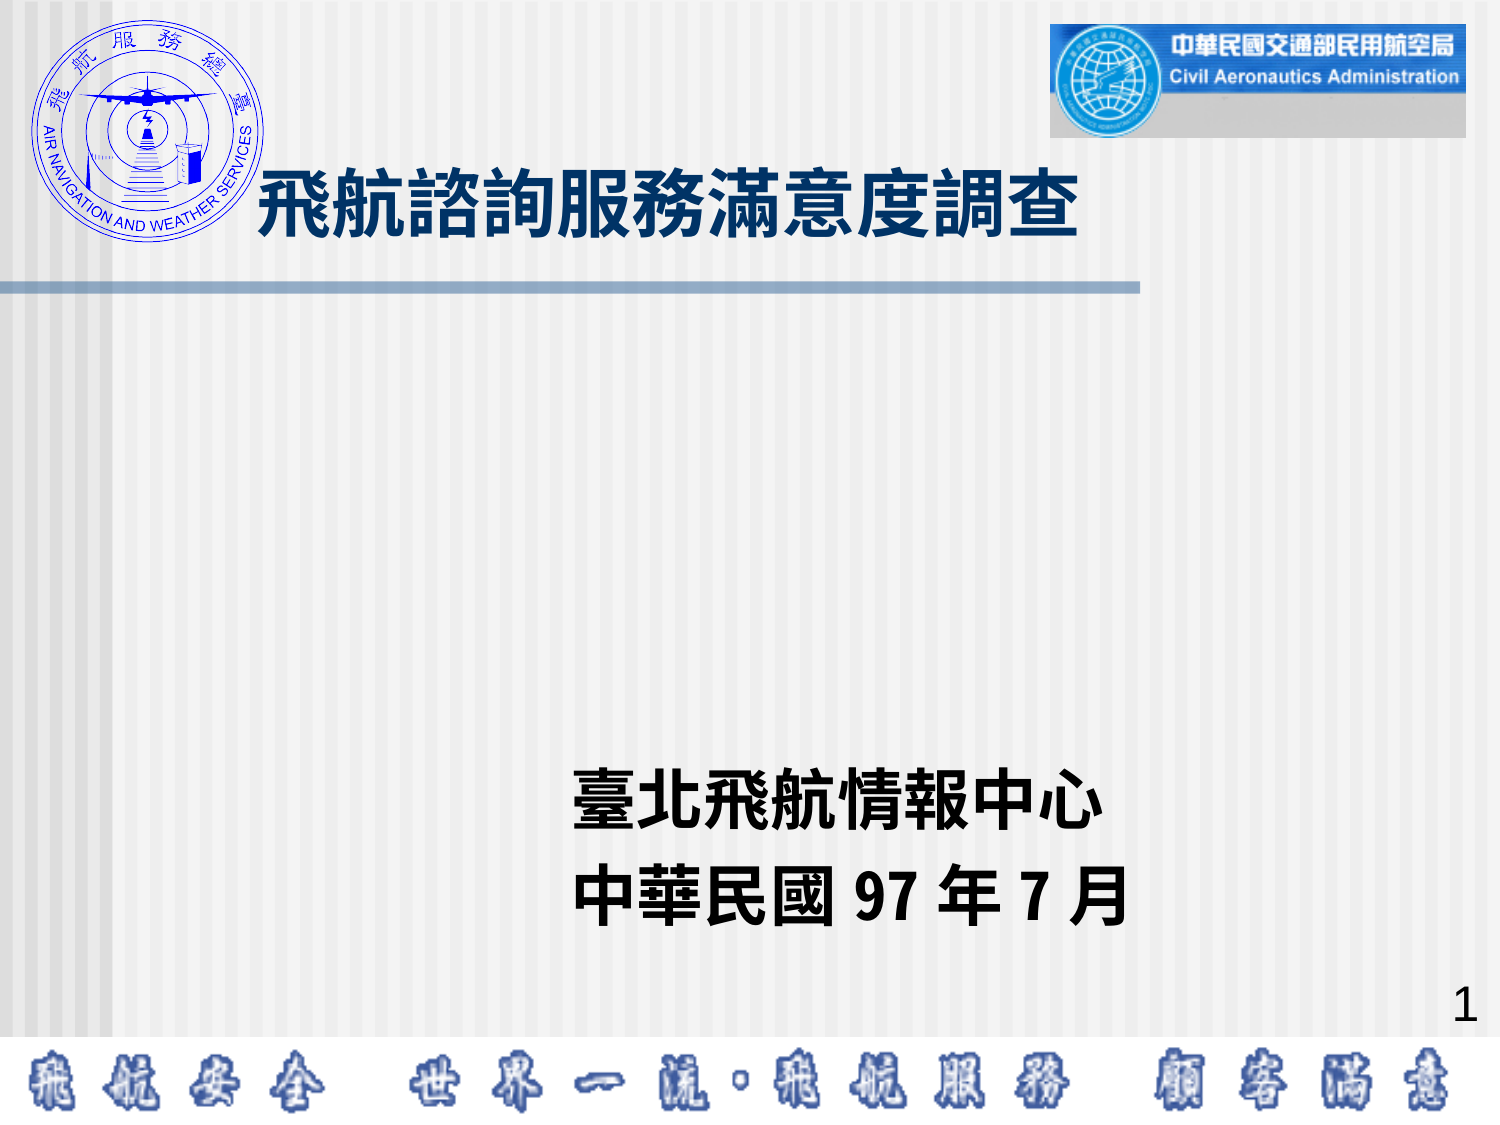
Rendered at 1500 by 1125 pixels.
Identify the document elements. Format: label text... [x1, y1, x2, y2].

title 飛航諮詢服務滿意度調查 [242, 148, 1500, 255]
list 臺北飛航情報中心 中華民國97年7月 [137, 749, 1468, 1000]
